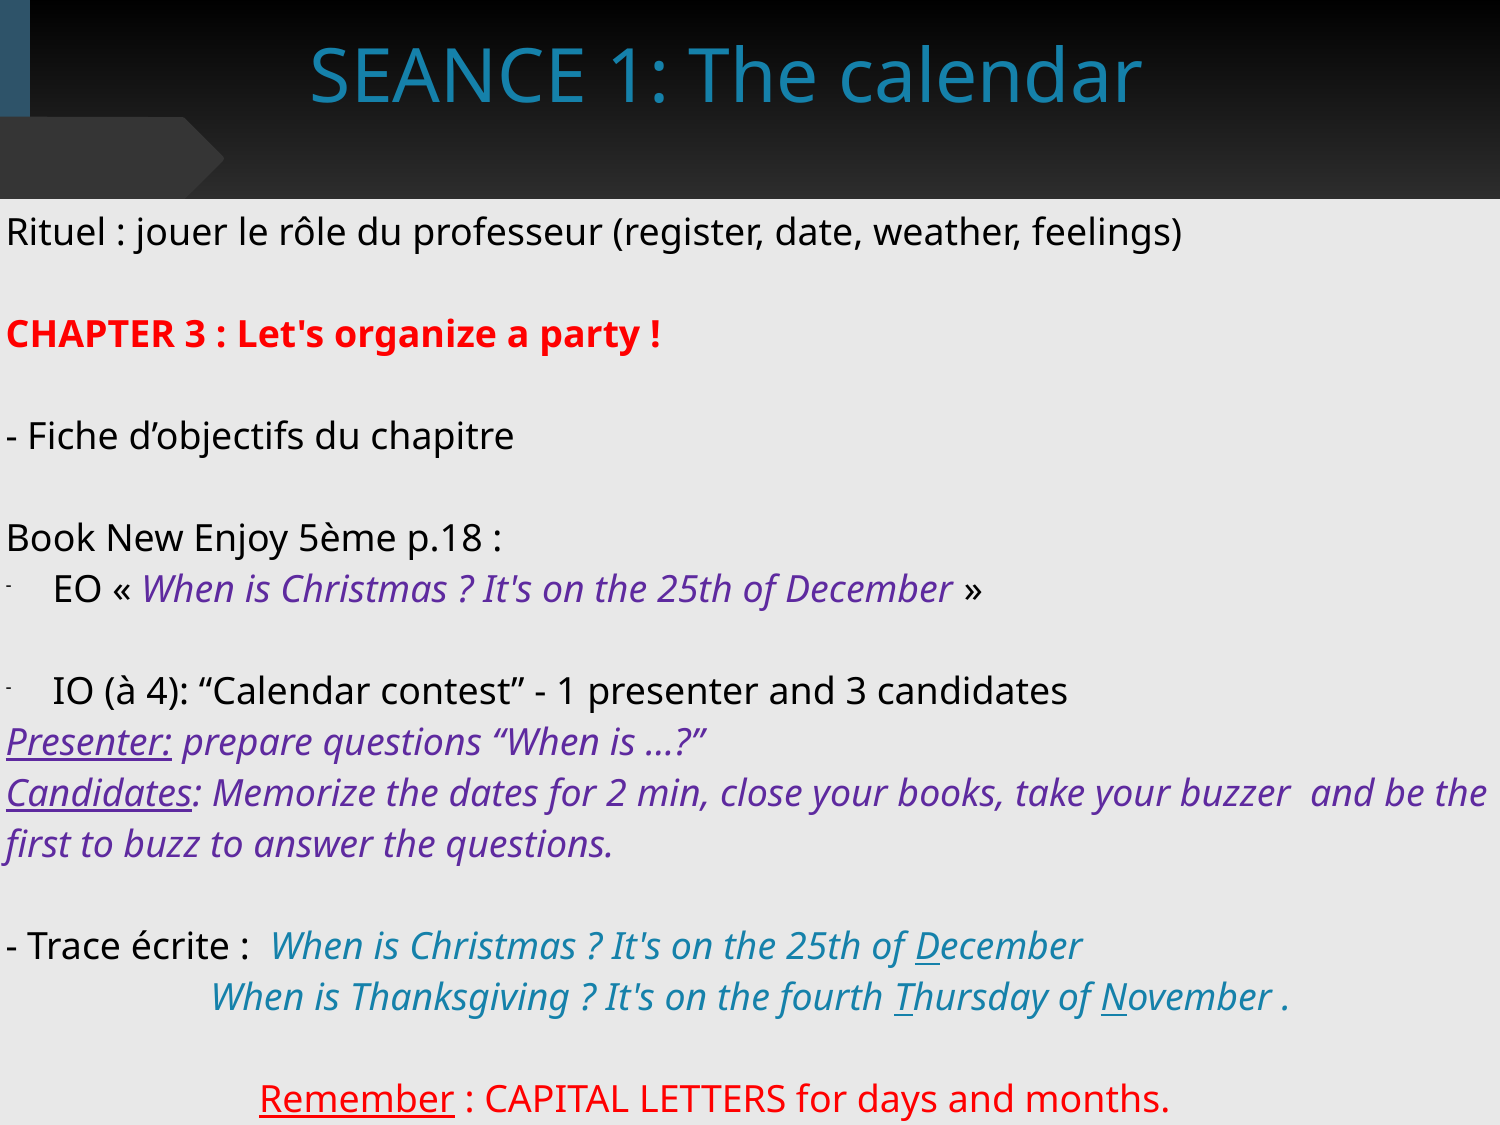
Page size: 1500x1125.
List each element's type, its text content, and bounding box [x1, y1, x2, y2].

table_header Rituel : jouer le rôle du professeur (register, date, weather, feelings) CHAPTER 3 : Let's organize a party ! - Fiche d’objectifs du chapitre Book New Enjoy 5ème p.18 : EO « When is Christmas ? It's on the 25th of December » IO (à 4): “Calendar contest” - 1 presenter and 3 candidates Presenter: prepare questions “When is …?” Candidates: Memorize the dates for 2 min, close your books, take your buzzer and be the first to buzz to answer the questions. - Trace écrite : When is Christmas ? It's on the 25th of December When is Thanksgiving ? It's on the fourth Thursday of November . Remember : CAPITAL LETTERS for days and months. - Workbook : p.21 : savoir écrire les chiffres ordinaux et cardinaux en lettres [0, 199, 1500, 1125]
title SEANCE 1: The calendar [295, 20, 1376, 199]
